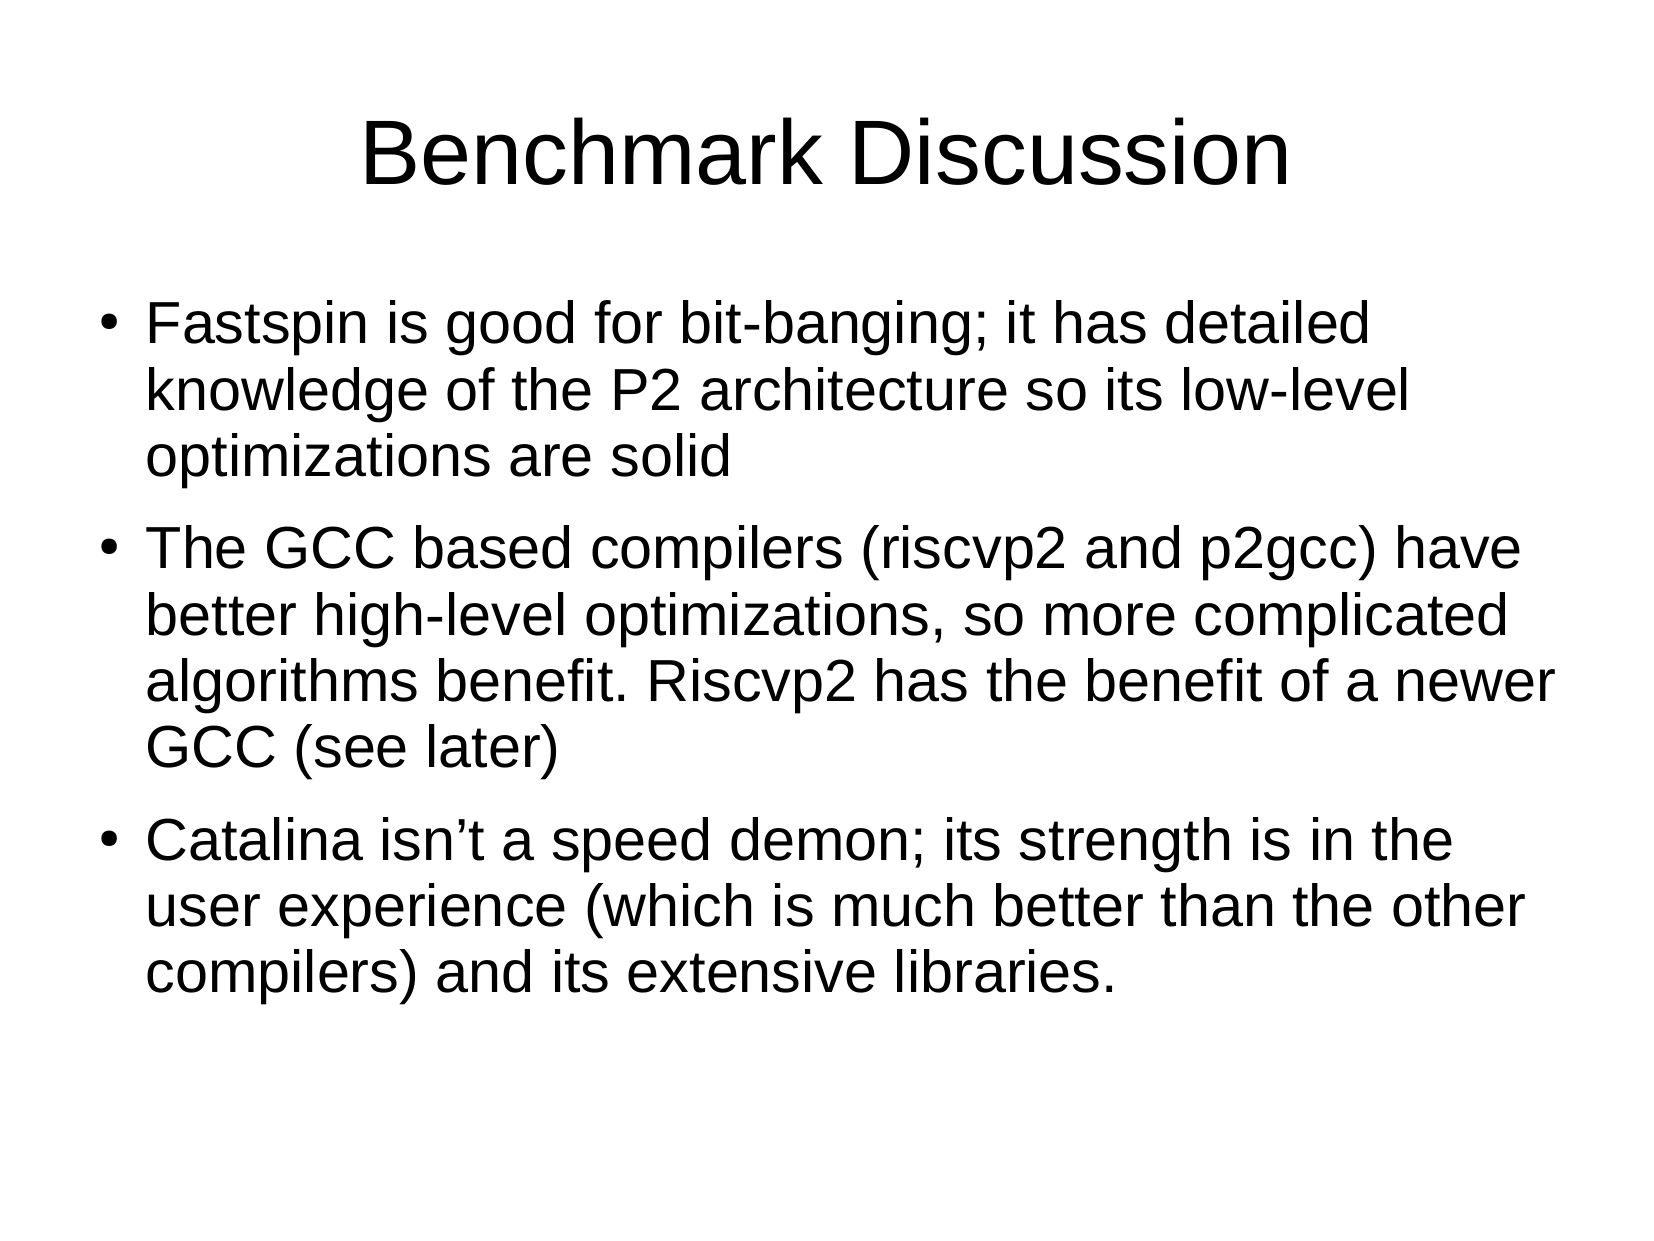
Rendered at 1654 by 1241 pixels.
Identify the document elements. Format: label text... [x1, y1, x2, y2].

title Benchmark Discussion [82, 49, 1571, 257]
list Fastspin is good for bit-banging; it has detailed knowledge of the P2 architecture so its low-level optimizations are solid The GCC based compilers (riscvp2 and p2gcc) have better high-level optimizations, so more complicated algorithms benefit. Riscvp2 has the benefit of a newer GCC (see later) Catalina isn’t a speed demon; its strength is in the user experience (which is much better than the other compilers) and its extensive libraries. [82, 290, 1571, 1010]
